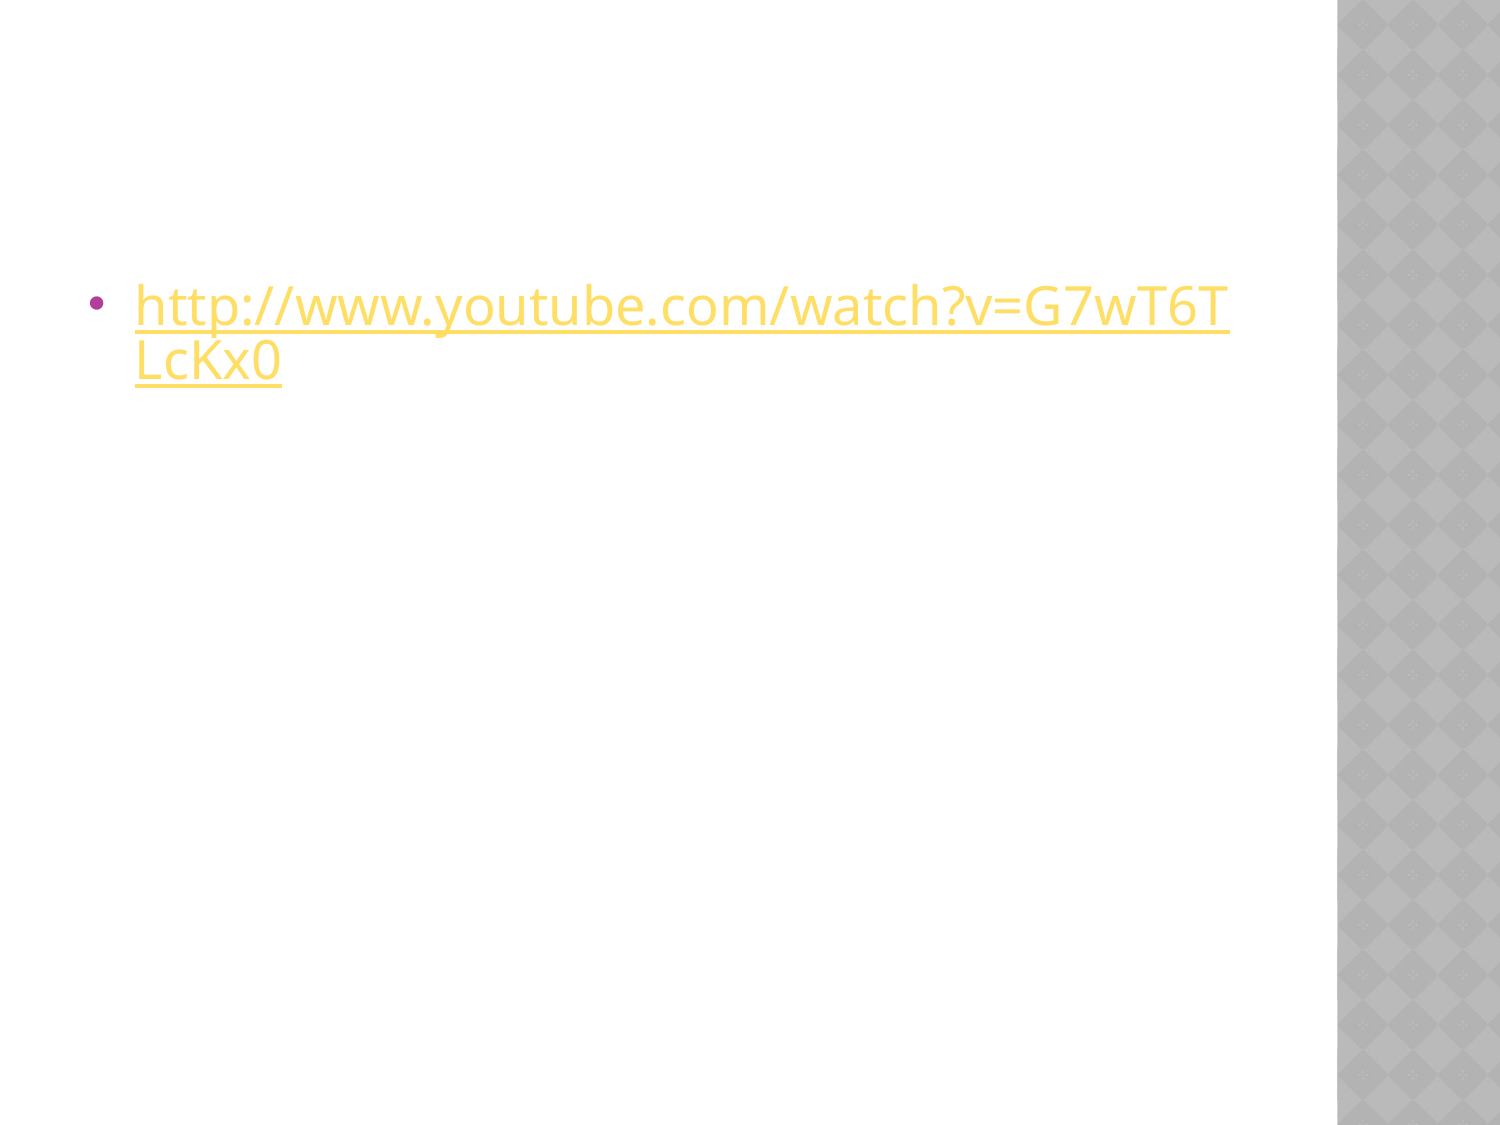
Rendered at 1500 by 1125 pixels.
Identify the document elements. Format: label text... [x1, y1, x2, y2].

list http://www.youtube.com/watch?v=G7wT6TLcKx0 [75, 264, 1263, 1060]
